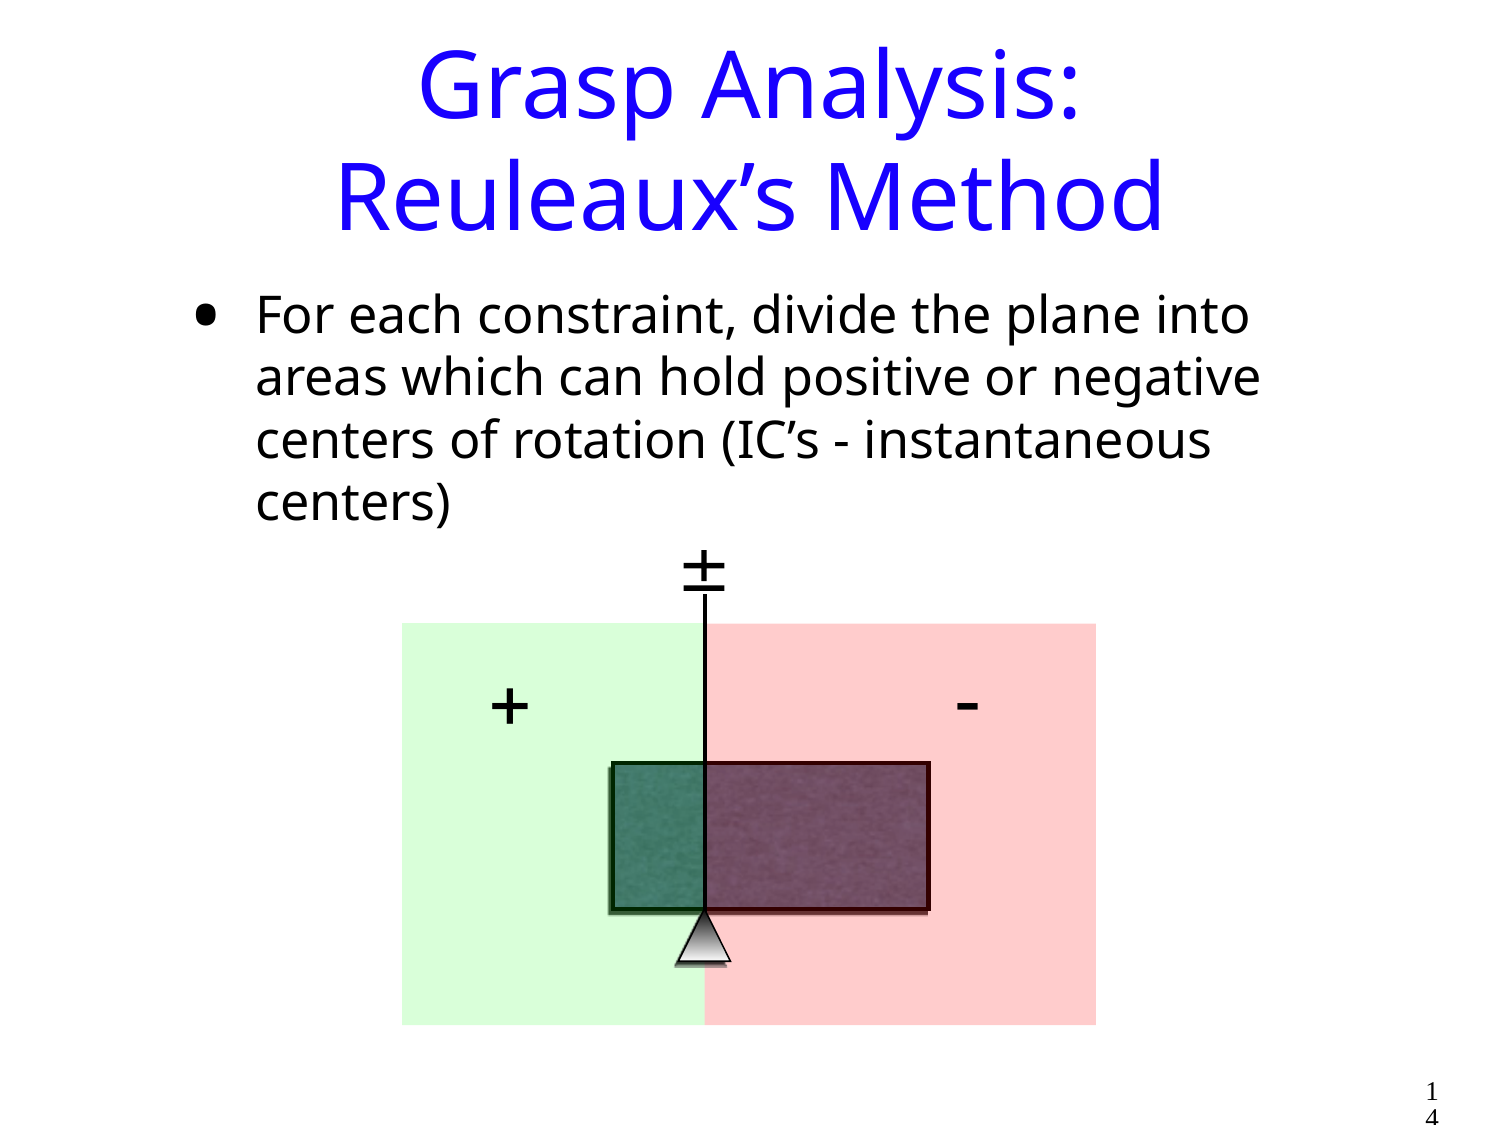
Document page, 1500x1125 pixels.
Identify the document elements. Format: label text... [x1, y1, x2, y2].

text_box + [473, 645, 564, 751]
text_box - [940, 645, 1031, 751]
title Grasp Analysis: Reuleaux’s Method [146, 21, 1354, 253]
text_box [402, 623, 1096, 1026]
list For each constraint, divide the plane into areas which can hold positive or negative centers of rotation (IC’s - instantaneous centers) [146, 275, 1354, 1023]
text_box ± [662, 515, 753, 611]
